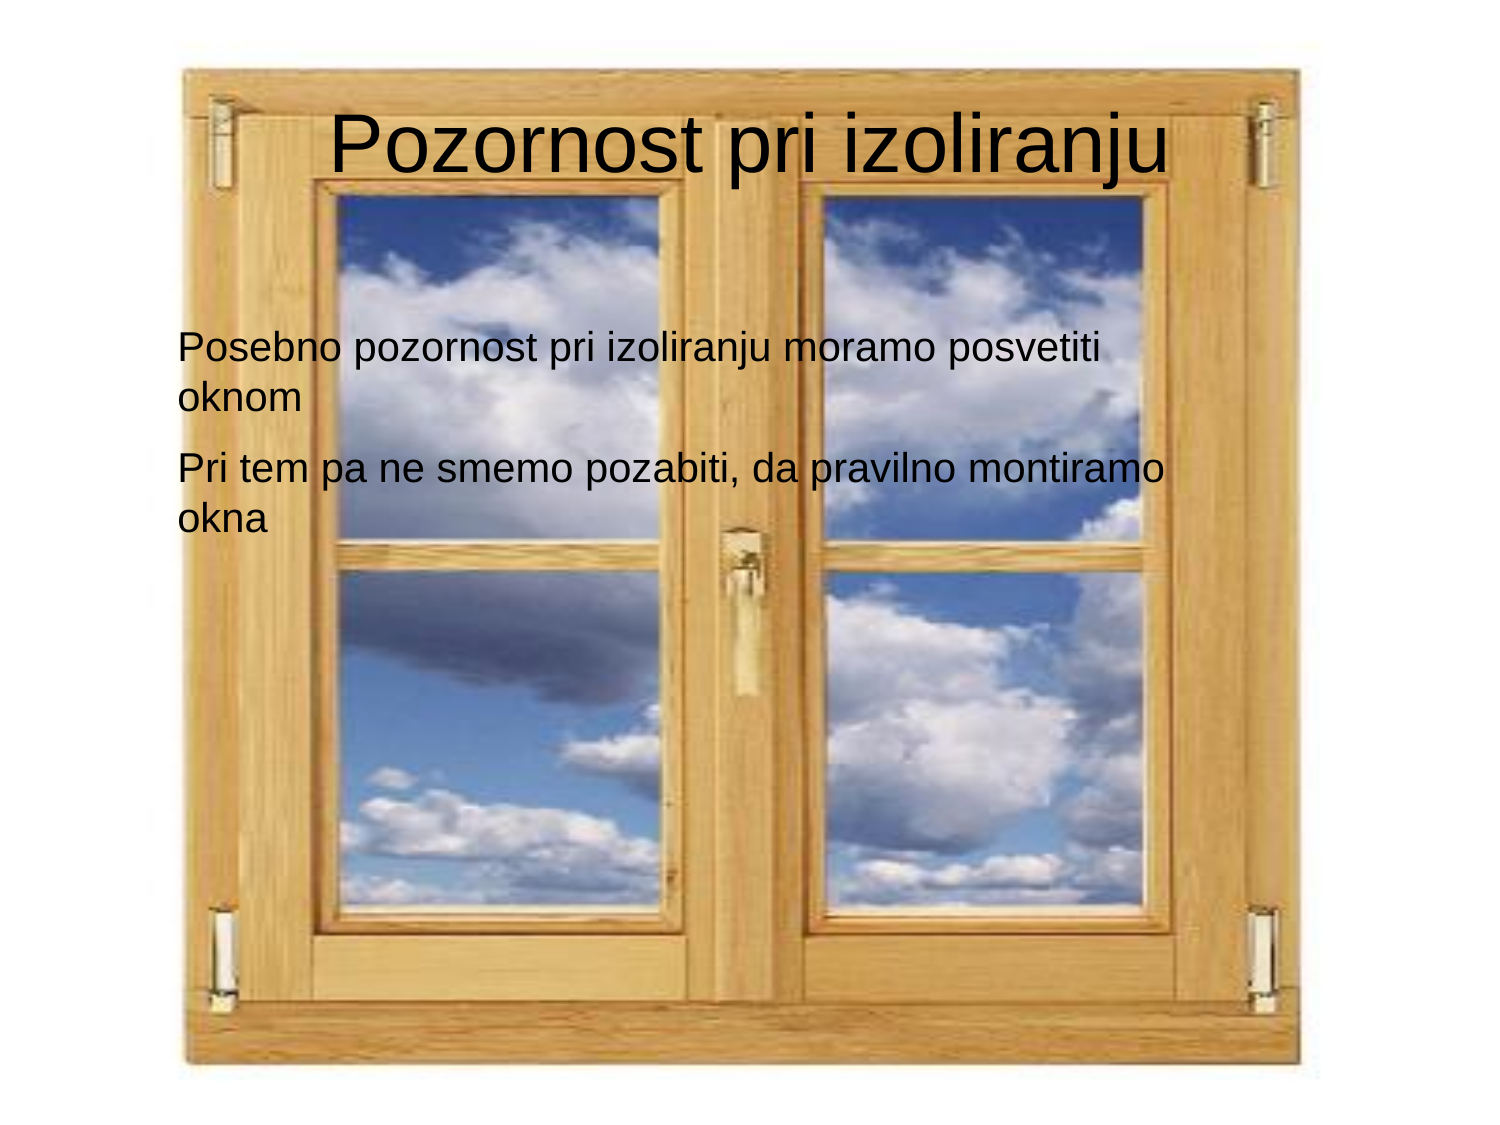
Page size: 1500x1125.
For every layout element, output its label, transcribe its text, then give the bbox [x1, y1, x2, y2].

text_box Posebno pozornost pri izoliranju moramo posvetiti oknom Pri tem pa ne smemo pozabiti, da pravilno montiramo okna [162, 312, 1250, 620]
title Pozornost pri izoliranju [75, 45, 1425, 233]
picture [0, 0, 1500, 1125]
